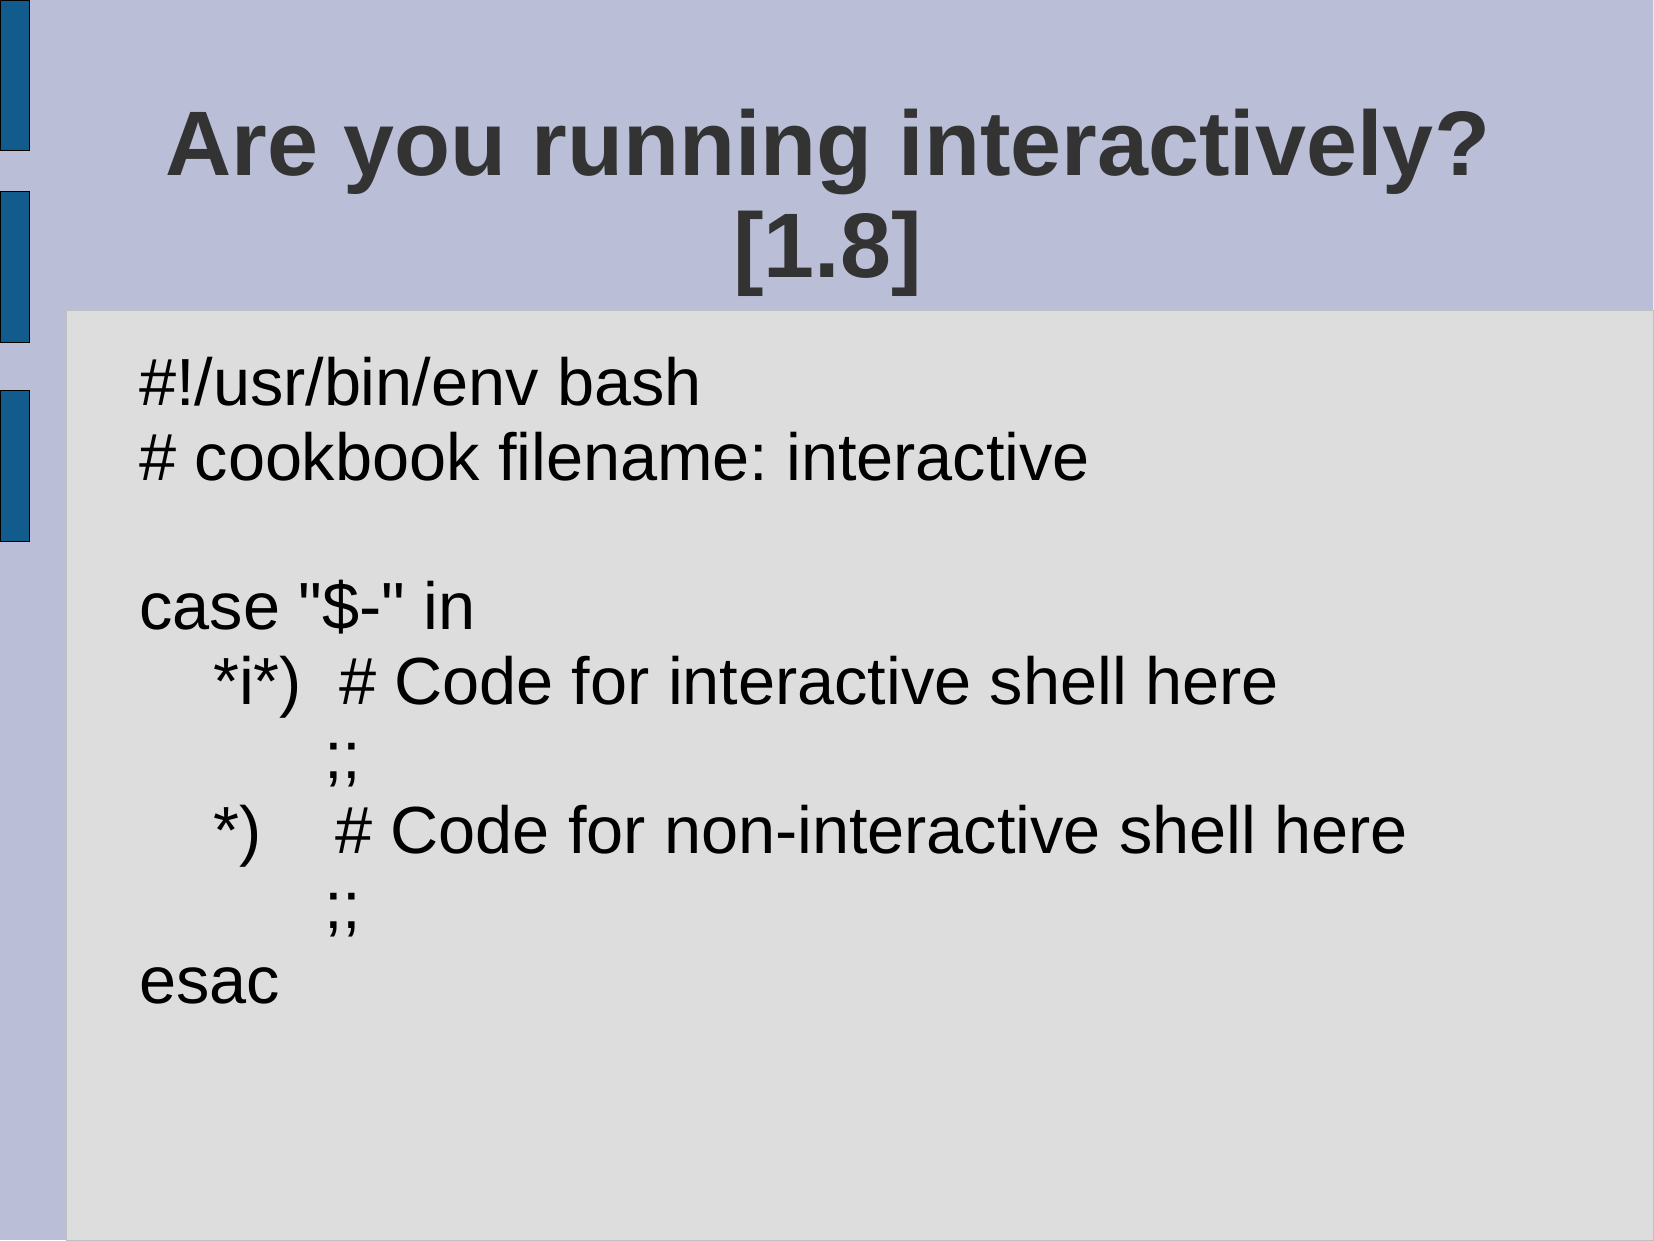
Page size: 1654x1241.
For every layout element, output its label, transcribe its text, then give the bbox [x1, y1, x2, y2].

title Are you running interactively? [1.8] [121, 92, 1534, 298]
list #!/usr/bin/env bash # cookbook filename: interactive case "$-" in *i*) # Code for interactive shell here ;; *) # Code for non-interactive shell here ;; esac [121, 344, 1534, 1112]
